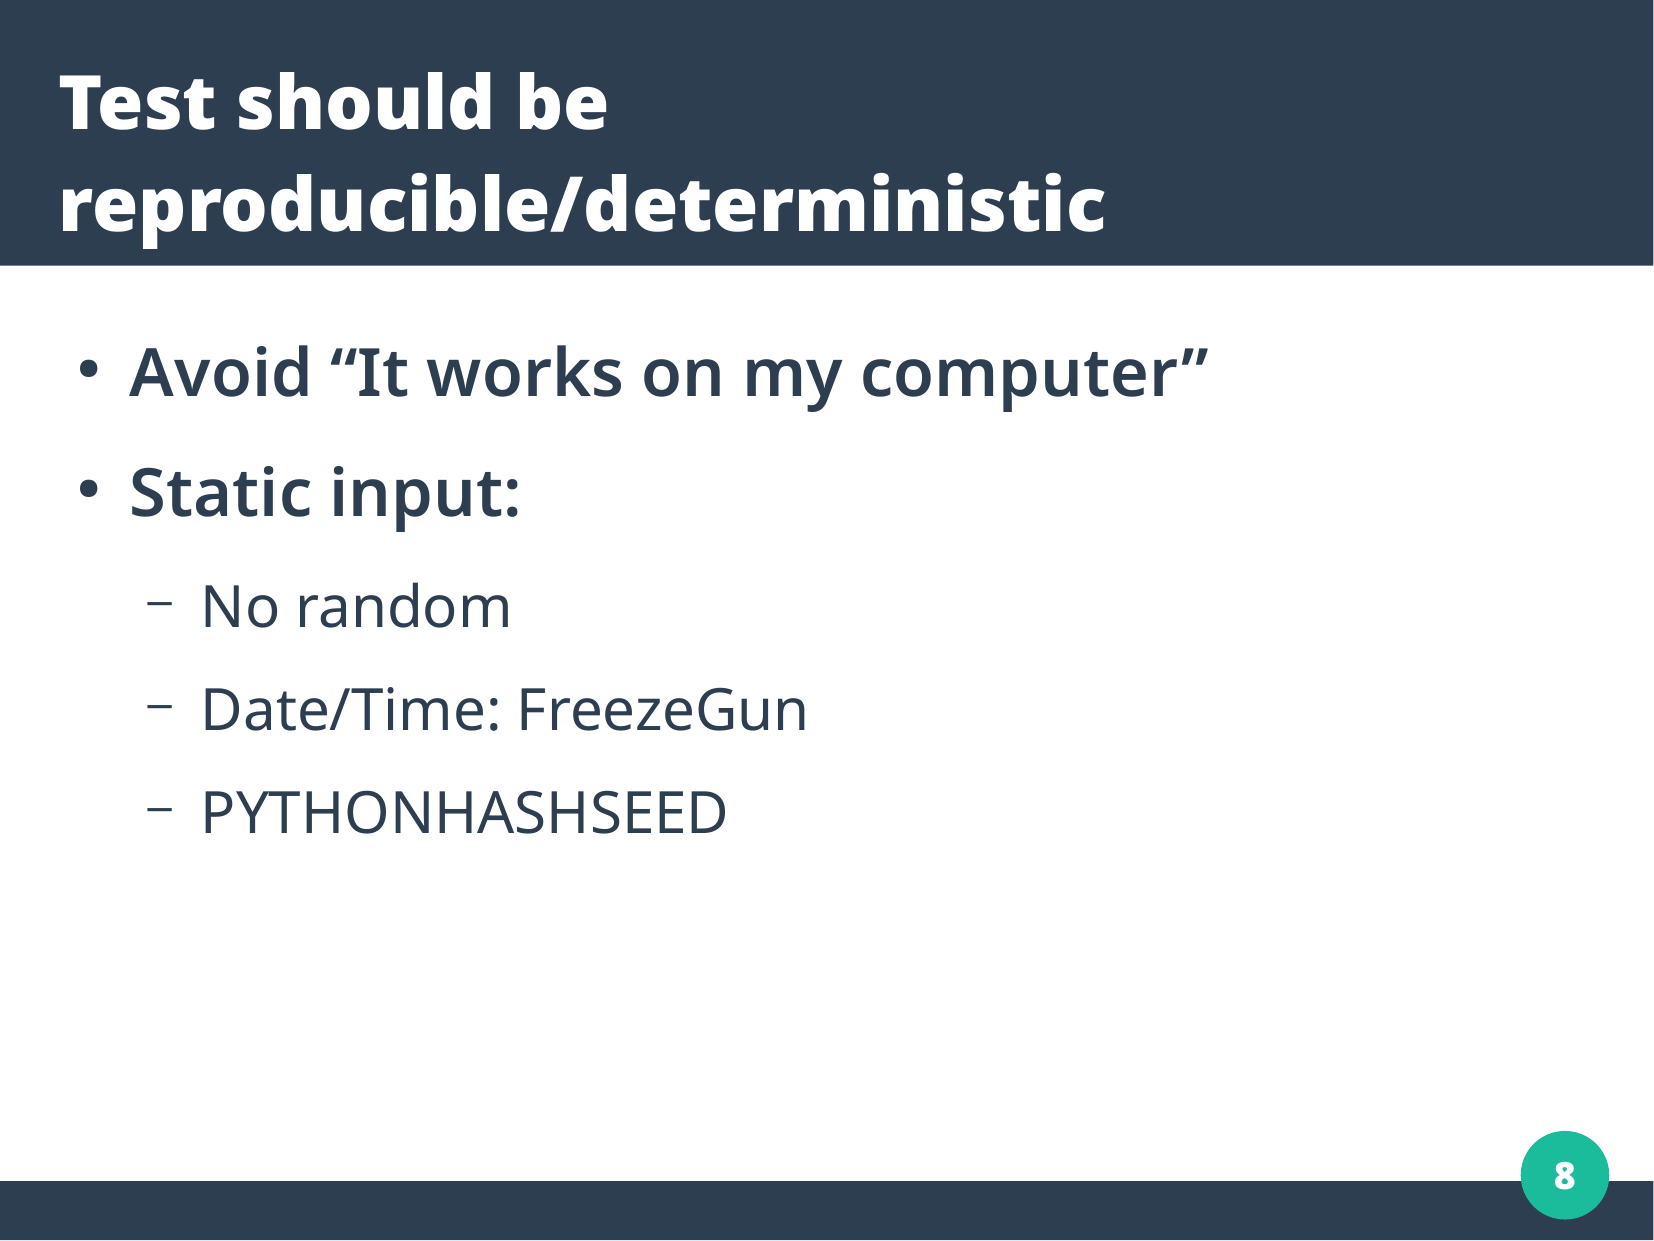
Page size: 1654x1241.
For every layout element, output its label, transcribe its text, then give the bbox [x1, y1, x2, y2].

list Avoid “It works on my computer” Static input: No random Date/Time: FreezeGun PYTHONHASHSEED [59, 324, 1595, 1152]
title Test should be reproducible/deterministic [59, 49, 1595, 207]
